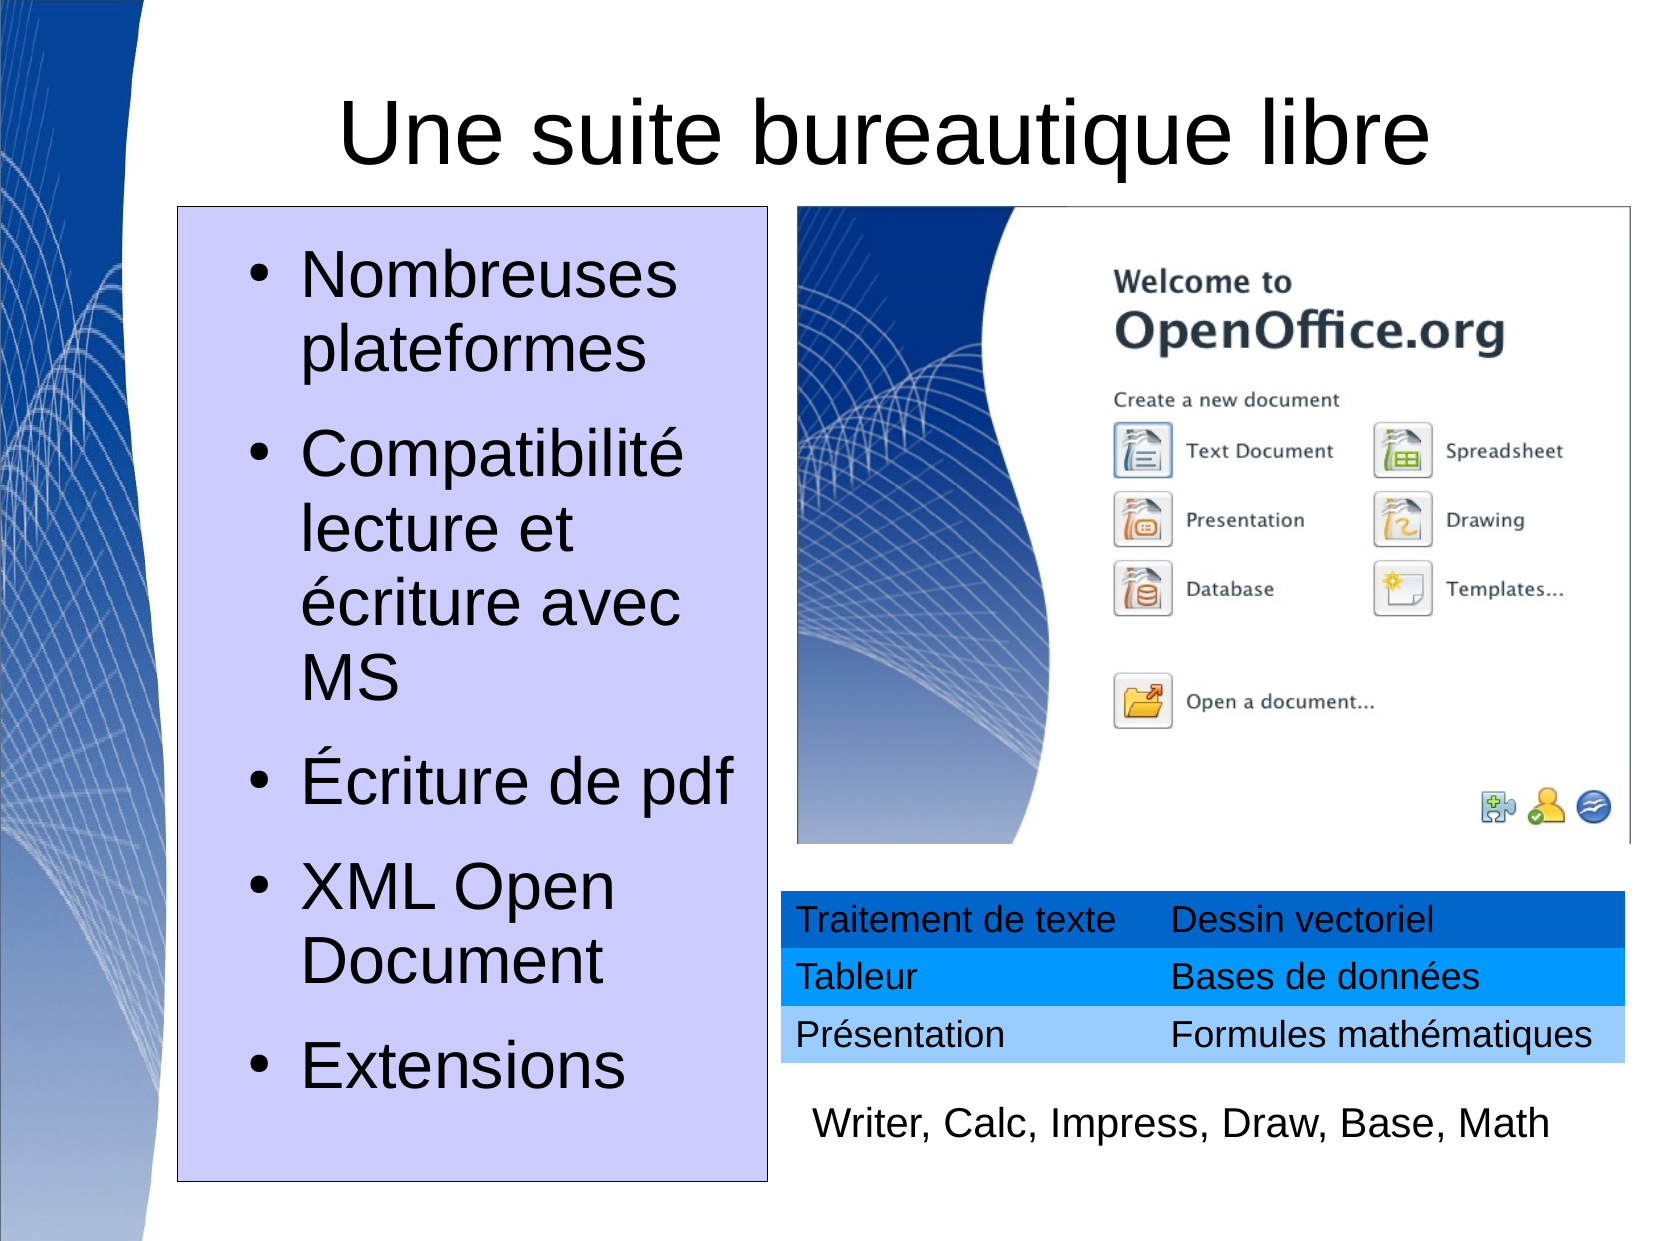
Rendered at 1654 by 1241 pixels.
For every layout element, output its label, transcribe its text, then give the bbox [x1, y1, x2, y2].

text_box Writer, Calc, Impress, Draw, Base, Math [797, 1092, 1625, 1154]
table_header Traitement de texte [781, 891, 1156, 948]
picture [0, 0, 178, 1241]
list Nombreuses plateformes Compatibilité lecture et écriture avec MS Écriture de pdf XML Open Document Extensions [229, 236, 762, 1138]
table_cell Tableur [781, 948, 1156, 1006]
table_cell Présentation [781, 1006, 1156, 1063]
table_cell Formules mathématiques [1156, 1006, 1625, 1063]
title Une suite bureautique libre [177, 36, 1595, 230]
text_box [177, 230, 768, 1182]
picture [797, 206, 1631, 844]
table_header Dessin vectoriel [1156, 891, 1625, 948]
table_cell Bases de données [1156, 948, 1625, 1006]
